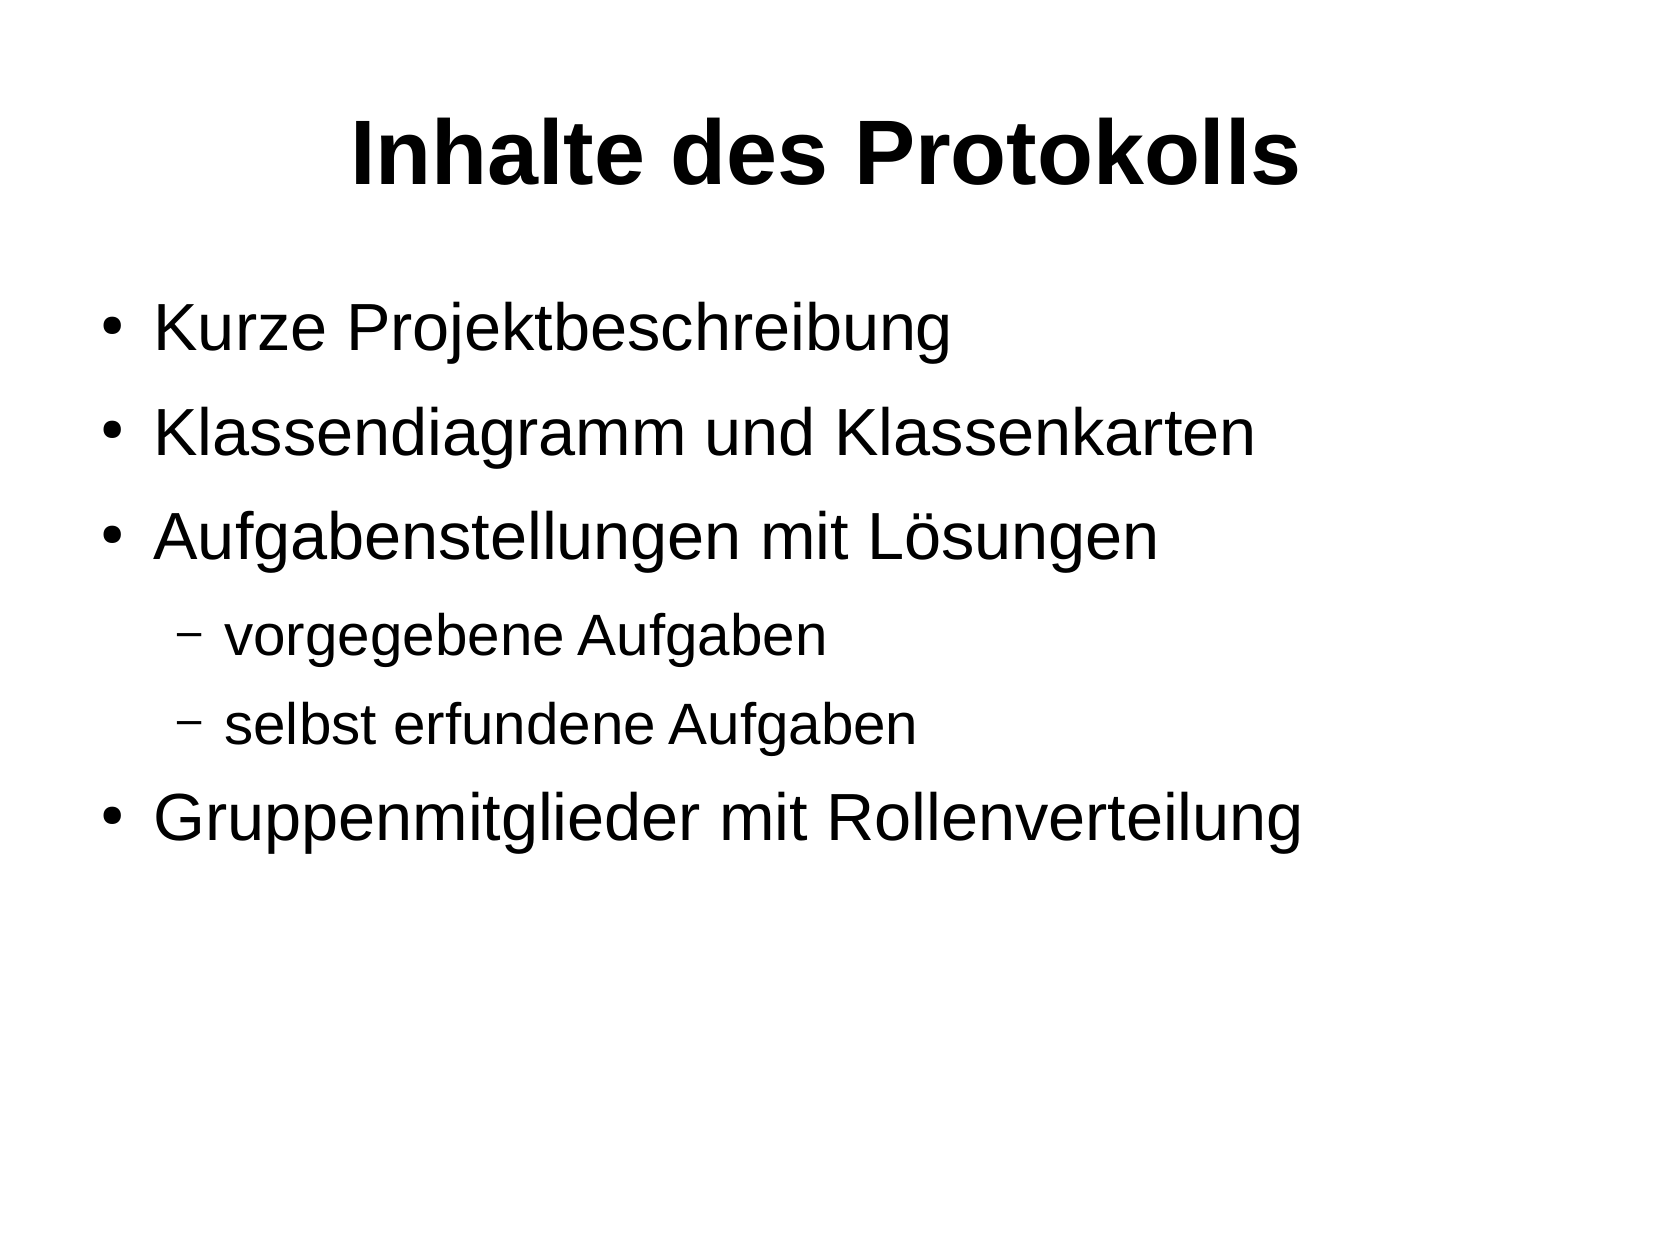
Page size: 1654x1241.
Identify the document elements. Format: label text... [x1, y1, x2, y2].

list Kurze Projektbeschreibung Klassendiagramm und Klassenkarten Aufgabenstellungen mit Lösungen vorgegebene Aufgaben selbst erfundene Aufgaben Gruppenmitglieder mit Rollenverteilung [82, 290, 1571, 1109]
title Inhalte des Protokolls [82, 49, 1571, 257]
